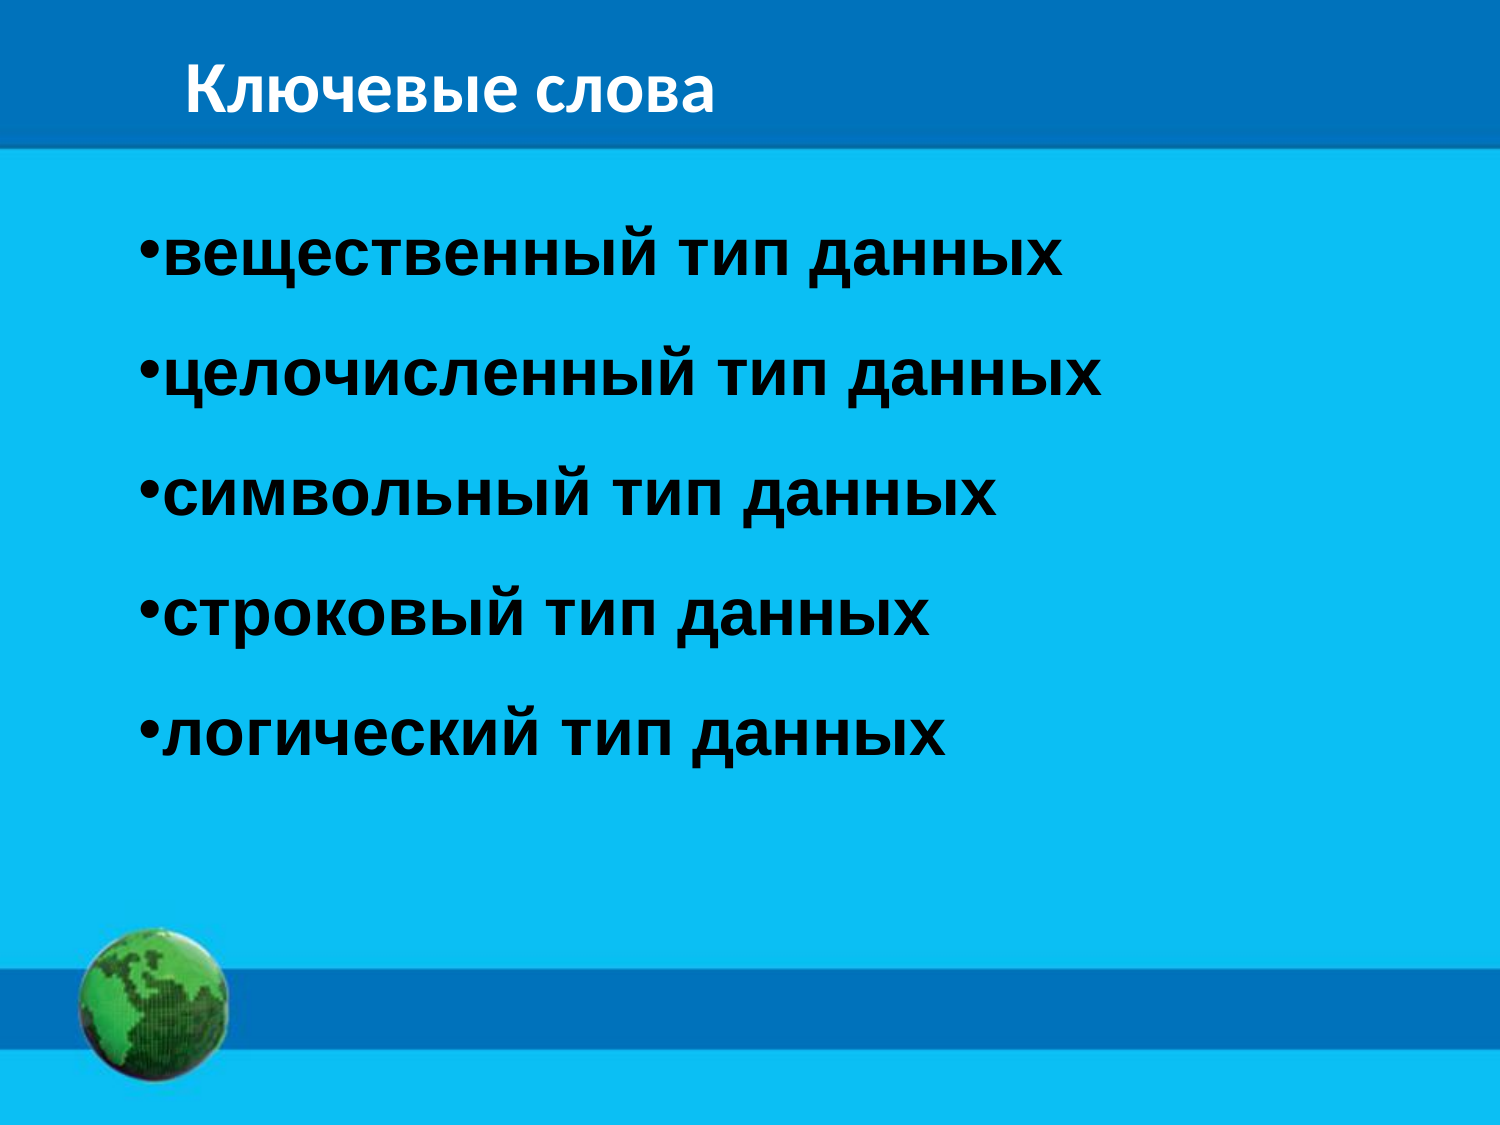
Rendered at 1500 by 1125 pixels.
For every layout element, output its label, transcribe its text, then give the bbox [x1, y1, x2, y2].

picture [0, 926, 1500, 1086]
text_box вещественный тип данных целочисленный тип данных символьный тип данных строковый тип данных логический тип данных [64, 160, 1436, 777]
text_box Ключевые слова [171, 30, 1425, 135]
picture [0, 0, 1500, 146]
